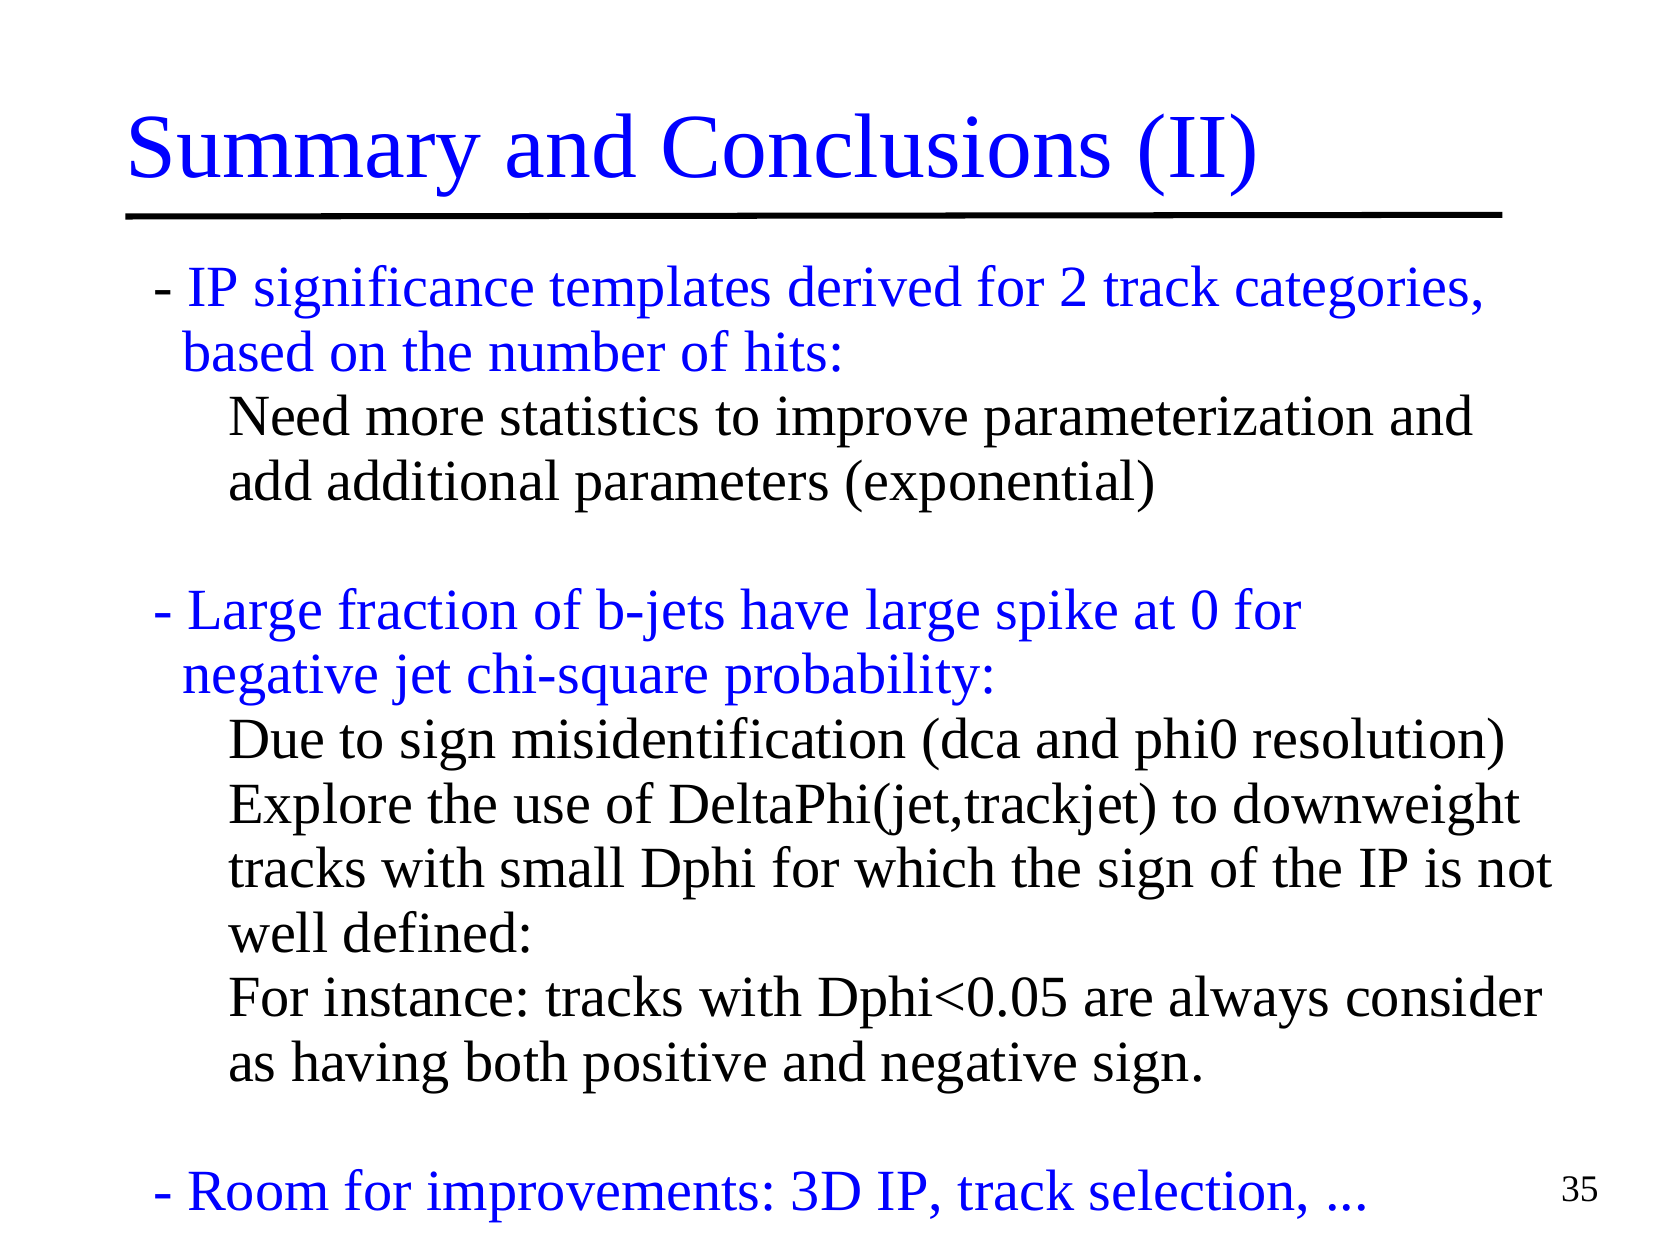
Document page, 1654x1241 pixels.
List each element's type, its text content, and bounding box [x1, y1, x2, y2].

text_box Summary and Conclusions (II) [125, 95, 1592, 211]
text_box - IP significance templates derived for 2 track categories, based on the number of hits: Need more statistics to improve parameterization and add additional parameters (exponential) - Large fraction of b-jets have large spike at 0 for negative jet chi-square probability: Due to sign misidentification (dca and phi0 resolution) Explore the use of DeltaPhi(jet,trackjet) to downweight tracks with small Dphi for which the sign of the IP is not well defined: For instance: tracks with Dphi<0.05 are always consider as having both positive and negative sign. - Room for improvements: 3D IP, track selection, ... [78, 254, 1530, 1223]
